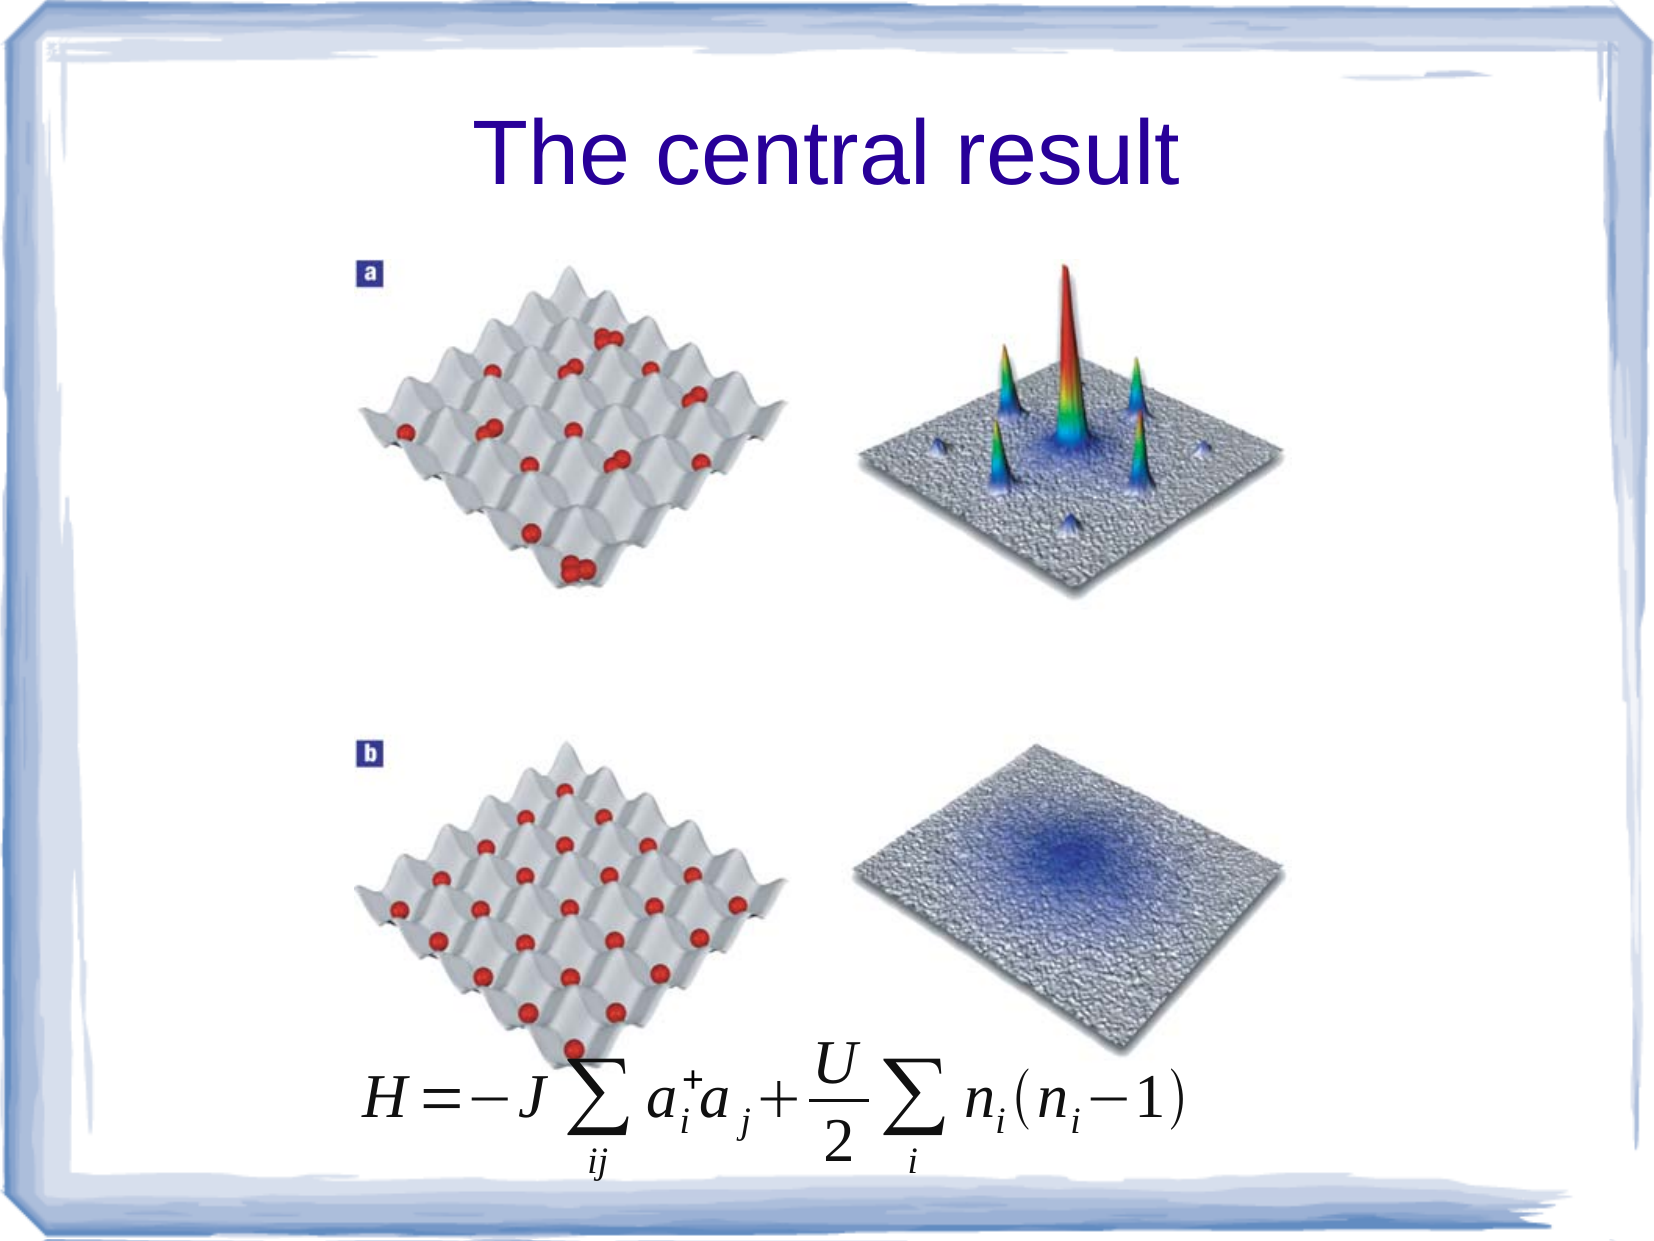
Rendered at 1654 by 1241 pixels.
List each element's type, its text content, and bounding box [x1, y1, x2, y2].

title The central result [82, 56, 1571, 250]
picture [0, 0, 1654, 1241]
chart [351, 1026, 1195, 1182]
text_box + [667, 1051, 719, 1108]
